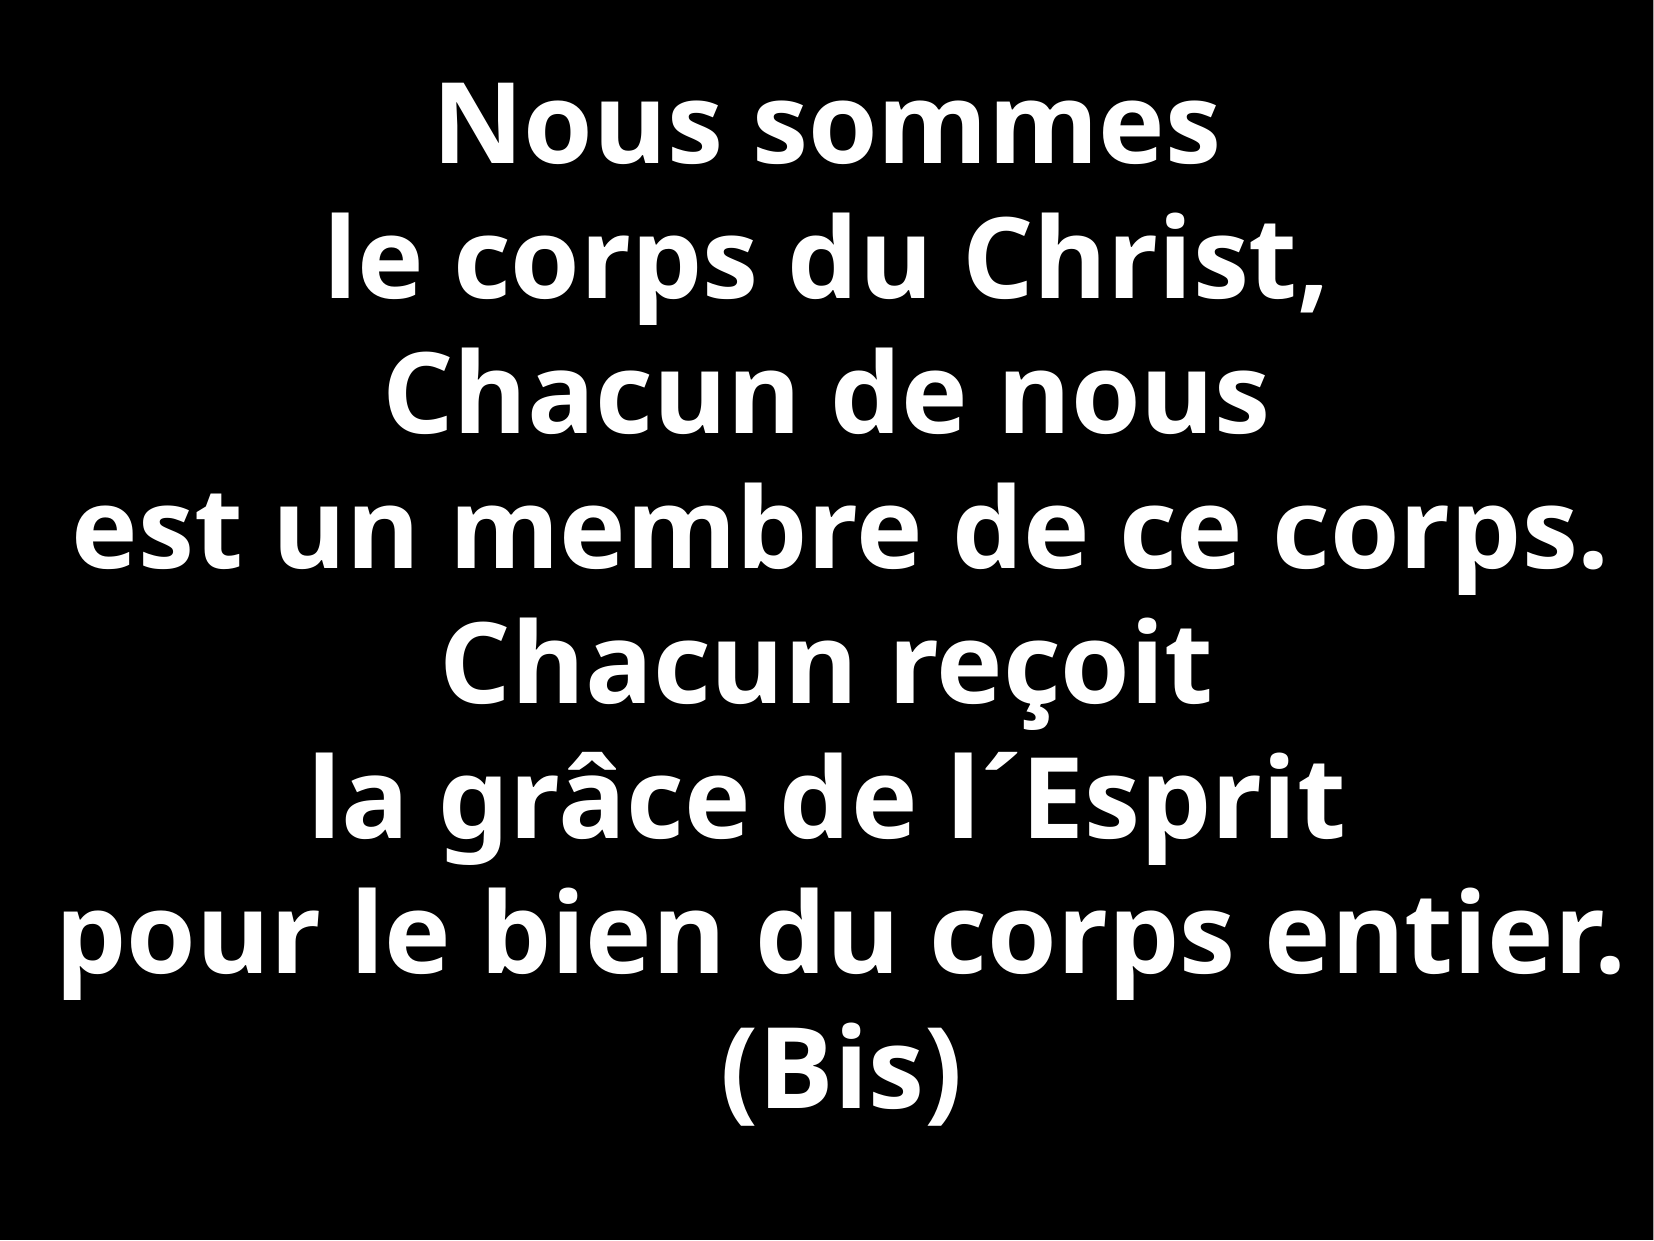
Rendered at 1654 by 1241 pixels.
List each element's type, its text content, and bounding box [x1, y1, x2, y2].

text_box Nous sommes le corps du Christ, Chacun de nous est un membre de ce corps. Chacun reçoit la grâce de l´Esprit pour le bien du corps entier. (Bis) [29, 147, 1654, 1034]
